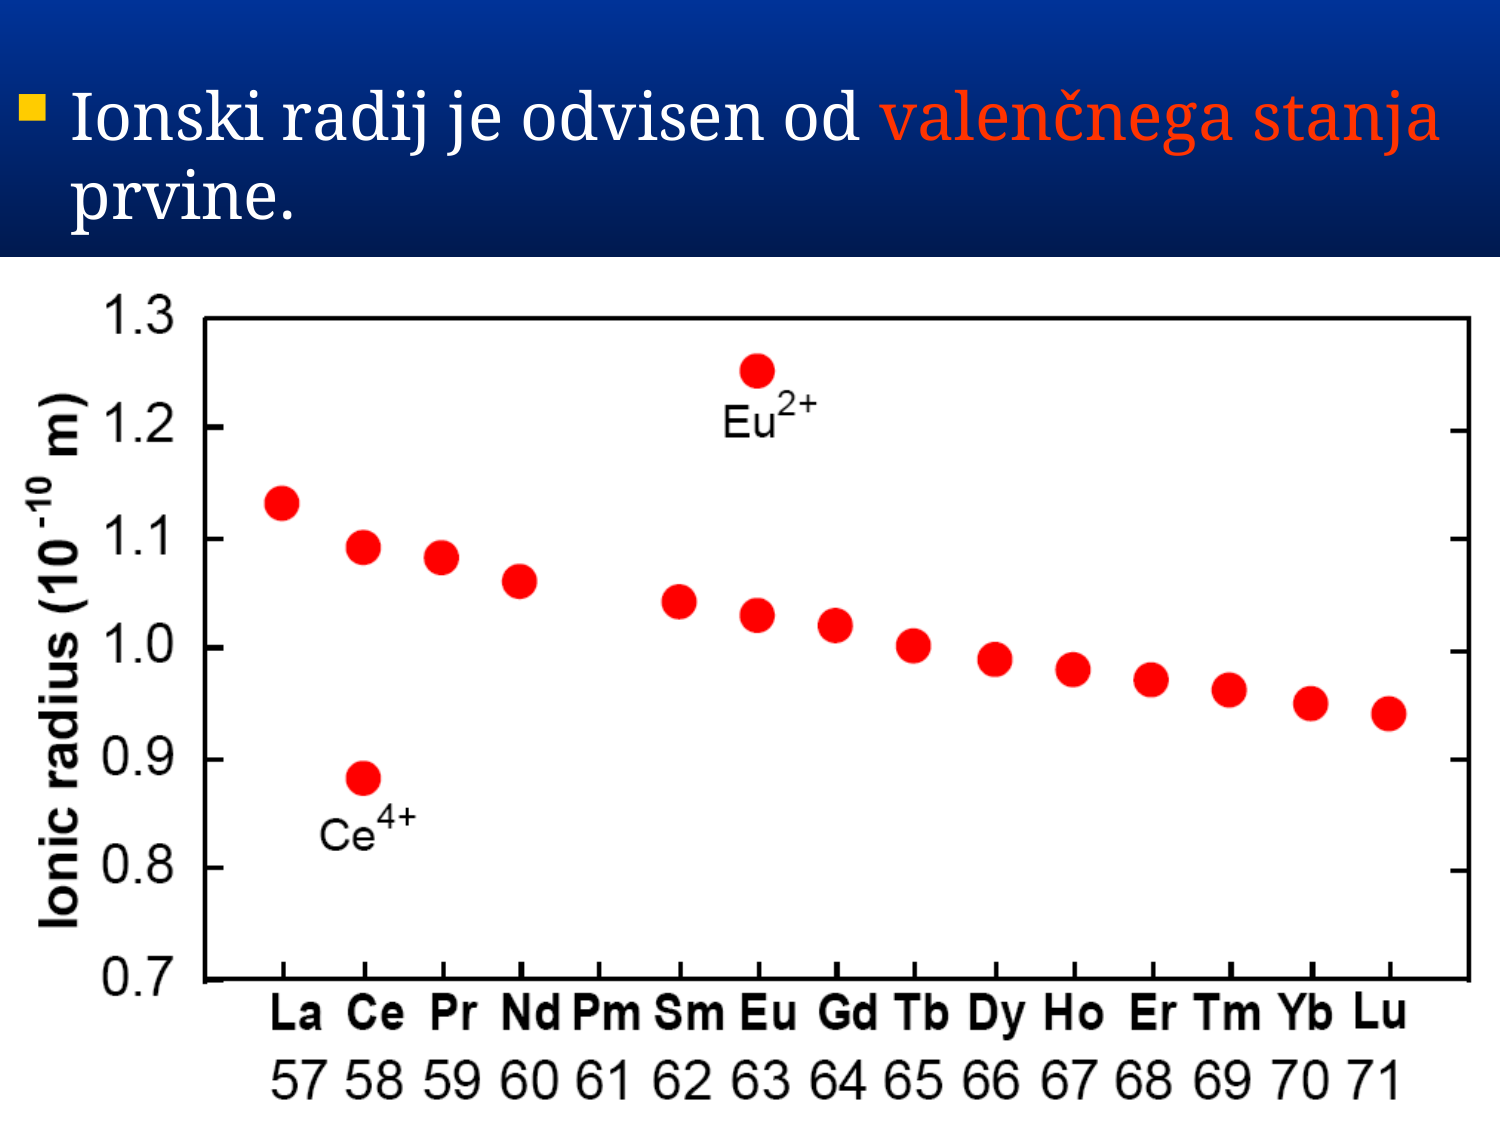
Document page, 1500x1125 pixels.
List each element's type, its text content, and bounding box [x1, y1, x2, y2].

list Ionski radij je odvisen od valenčnega stanja prvine. [0, 66, 1500, 218]
text_box [0, 257, 1500, 1125]
